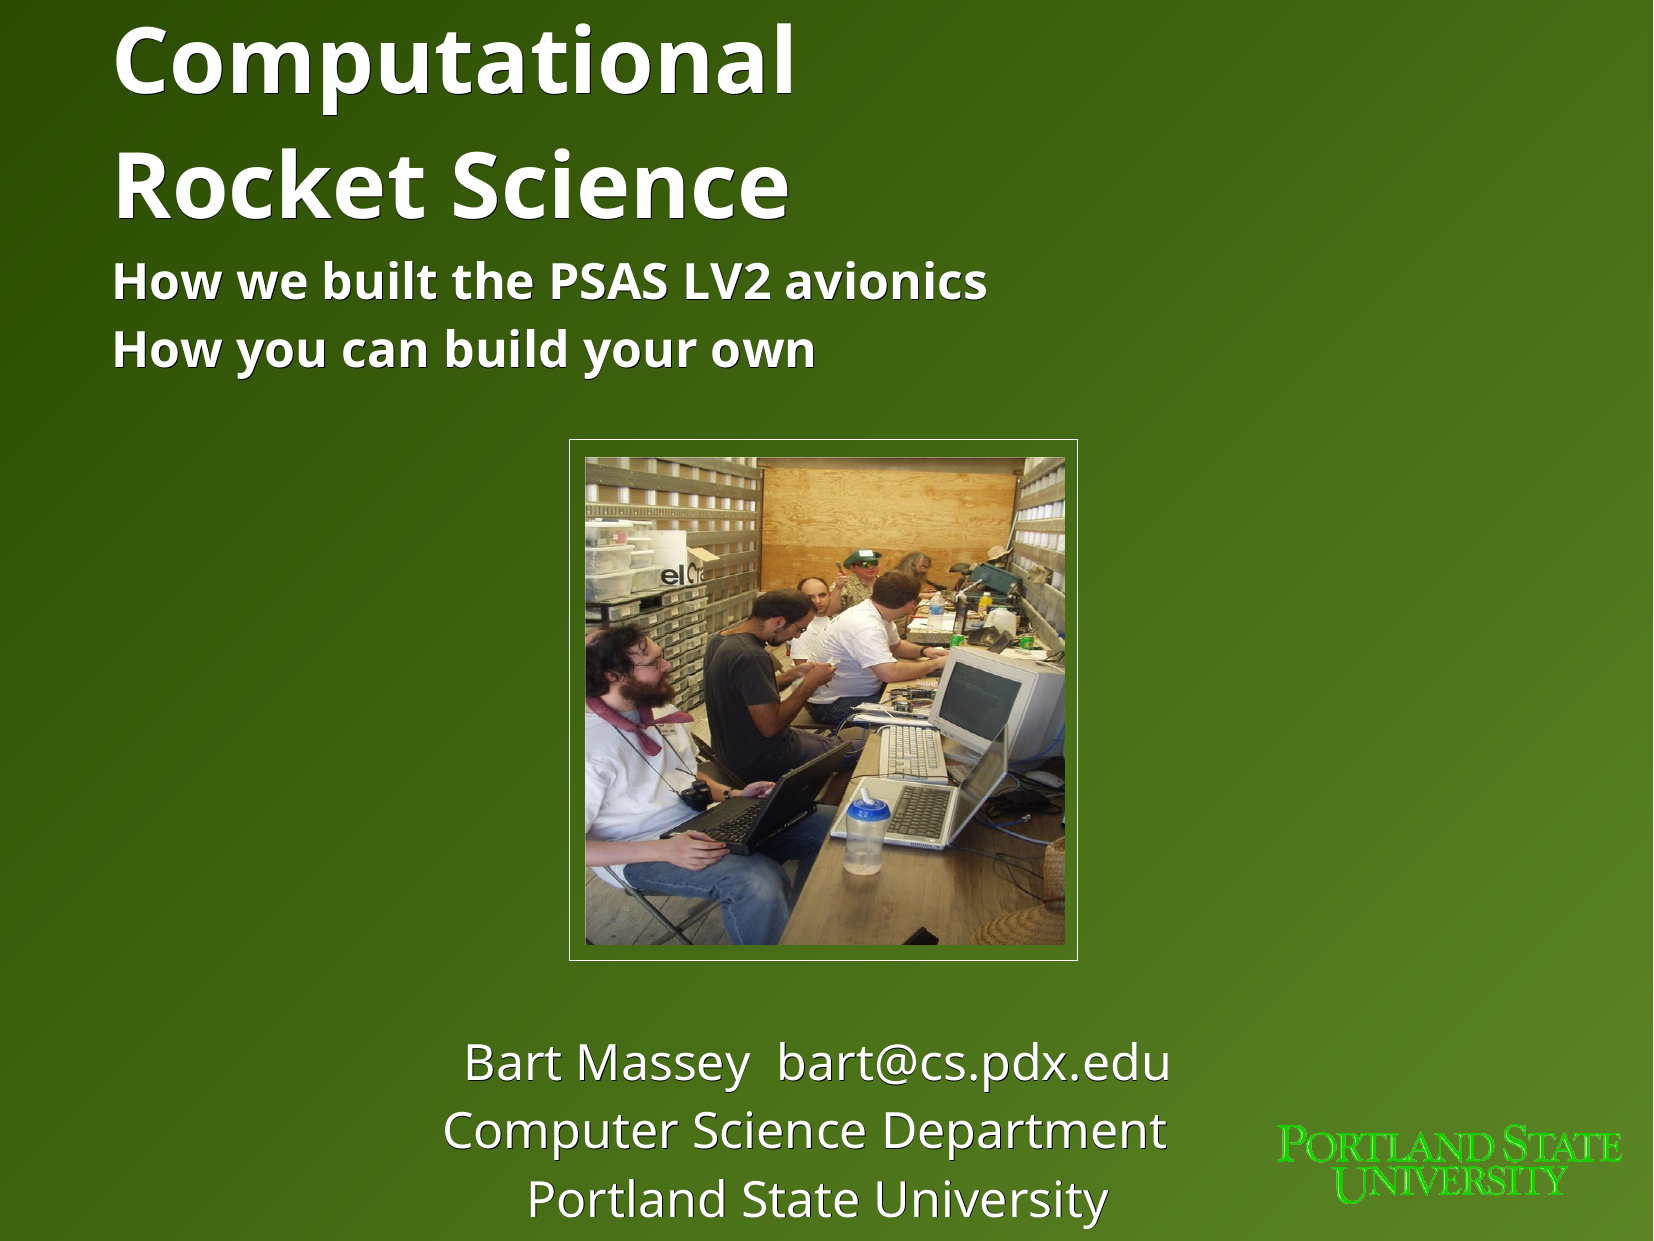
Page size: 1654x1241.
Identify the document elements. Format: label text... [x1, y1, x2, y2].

text_box Bart Massey bart@cs.pdx.edu Computer Science Department Portland State University [442, 1026, 1208, 1231]
picture [585, 457, 1065, 945]
title Computational Rocket Science How we built the PSAS LV2 avionics How you can build your own [111, 18, 1524, 361]
picture [1277, 1124, 1622, 1204]
